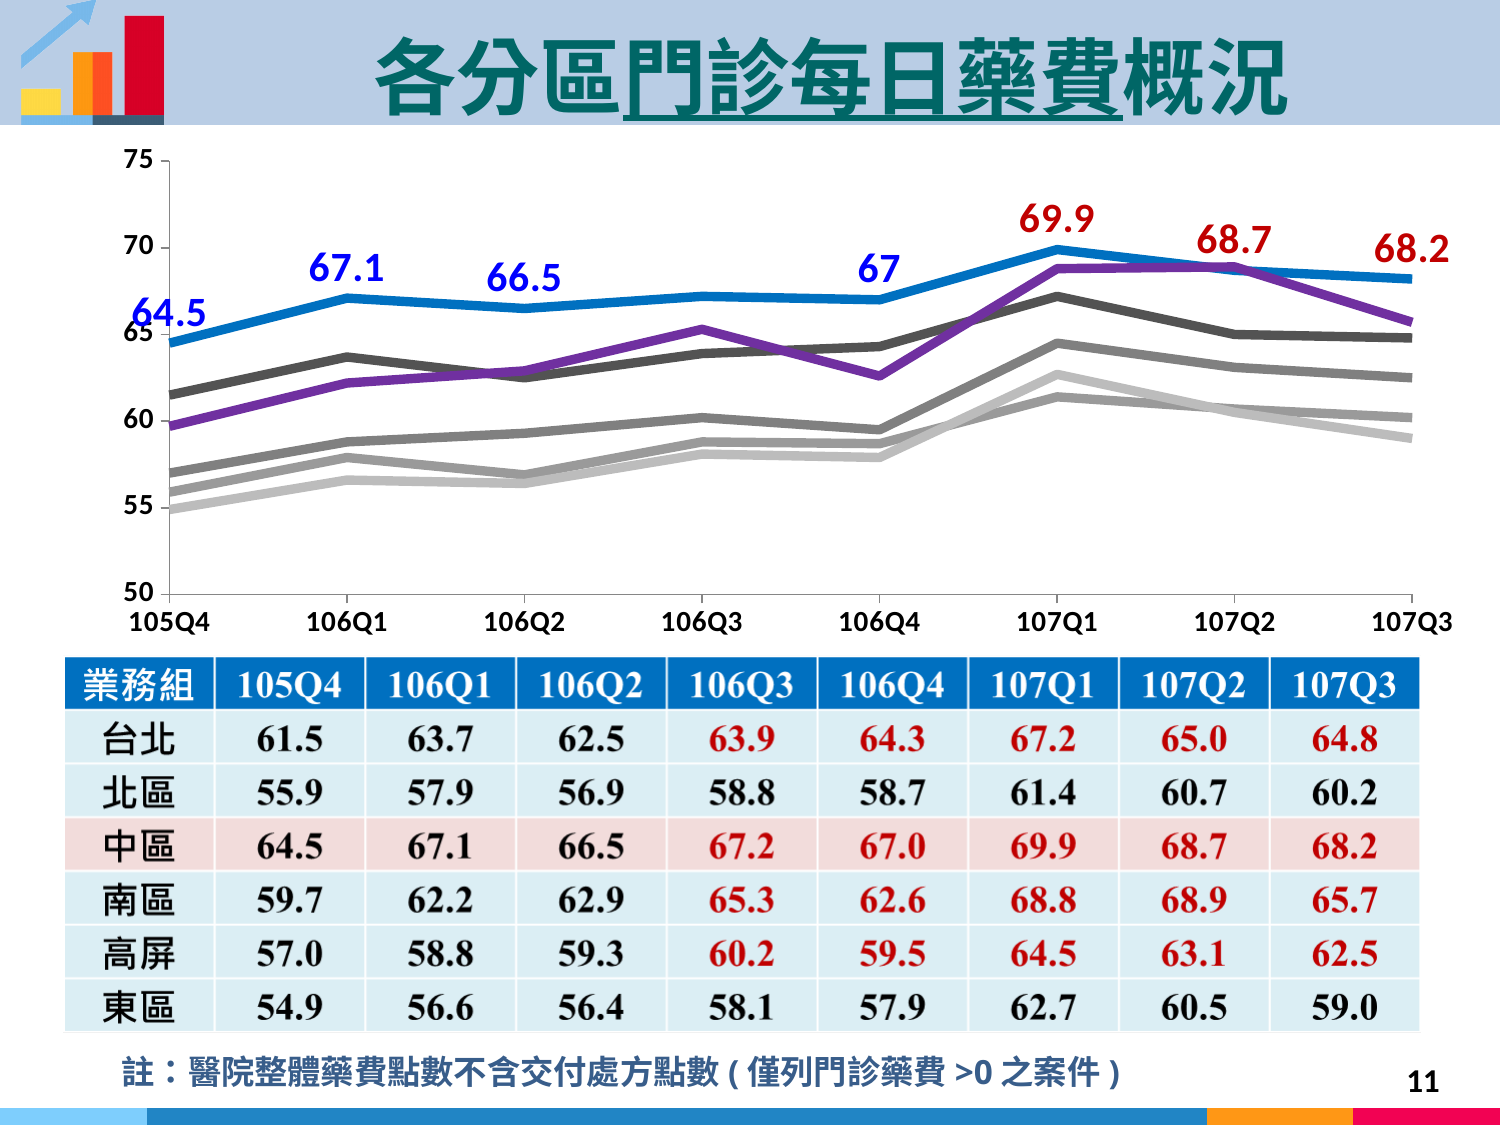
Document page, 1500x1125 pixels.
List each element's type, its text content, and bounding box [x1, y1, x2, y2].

title 各分區門診每日藥費概況 [168, 0, 1500, 152]
picture [63, 650, 1421, 1054]
picture [17, 0, 168, 125]
chart [91, 122, 1469, 646]
text_box <編號> [1391, 1043, 1482, 1113]
text_box 註：醫院整體藥費點數不含交付處方點數(僅列門診藥費>0之案件) [106, 1054, 1339, 1100]
